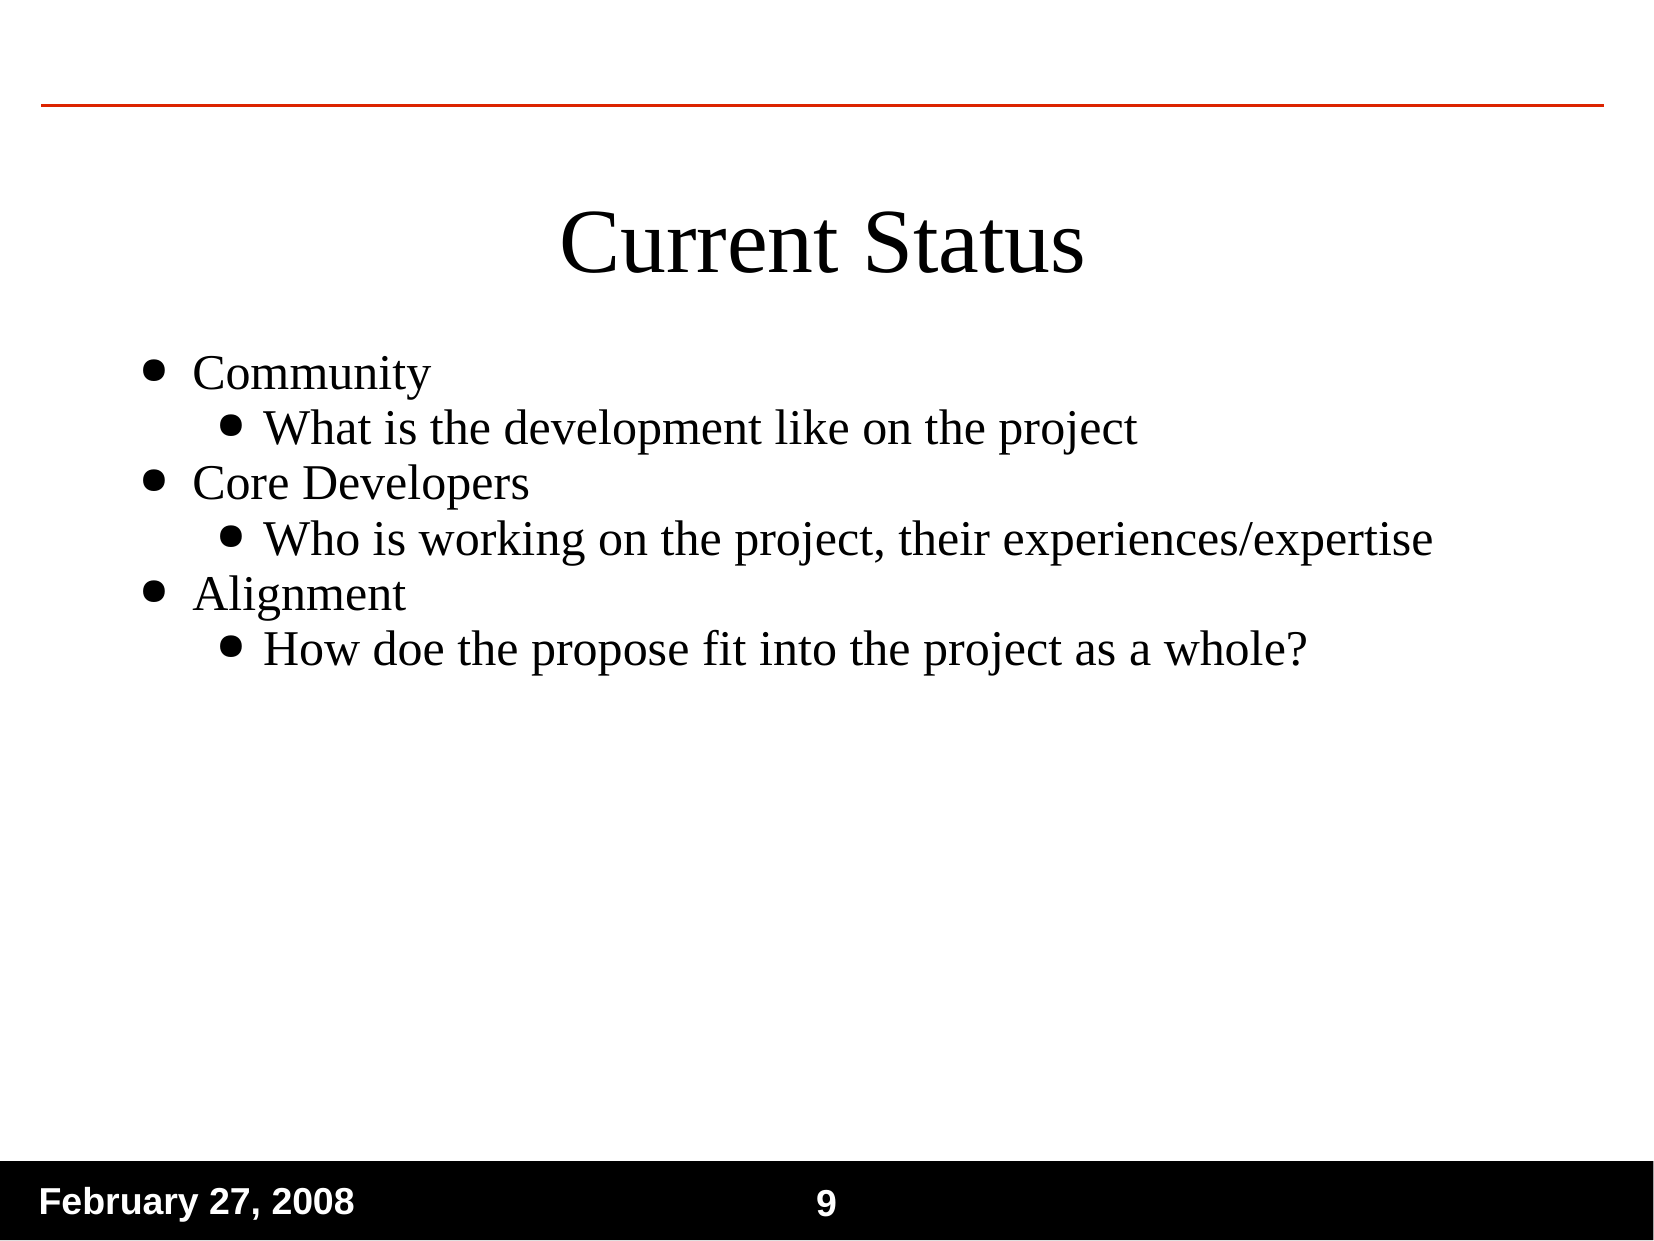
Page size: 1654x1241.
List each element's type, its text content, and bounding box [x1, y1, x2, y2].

list Community What is the development like on the project Core Developers Who is working on the project, their experiences/expertise Alignment How doe the propose fit into the project as a whole? [121, 344, 1534, 1127]
title Current Status [117, 137, 1530, 346]
